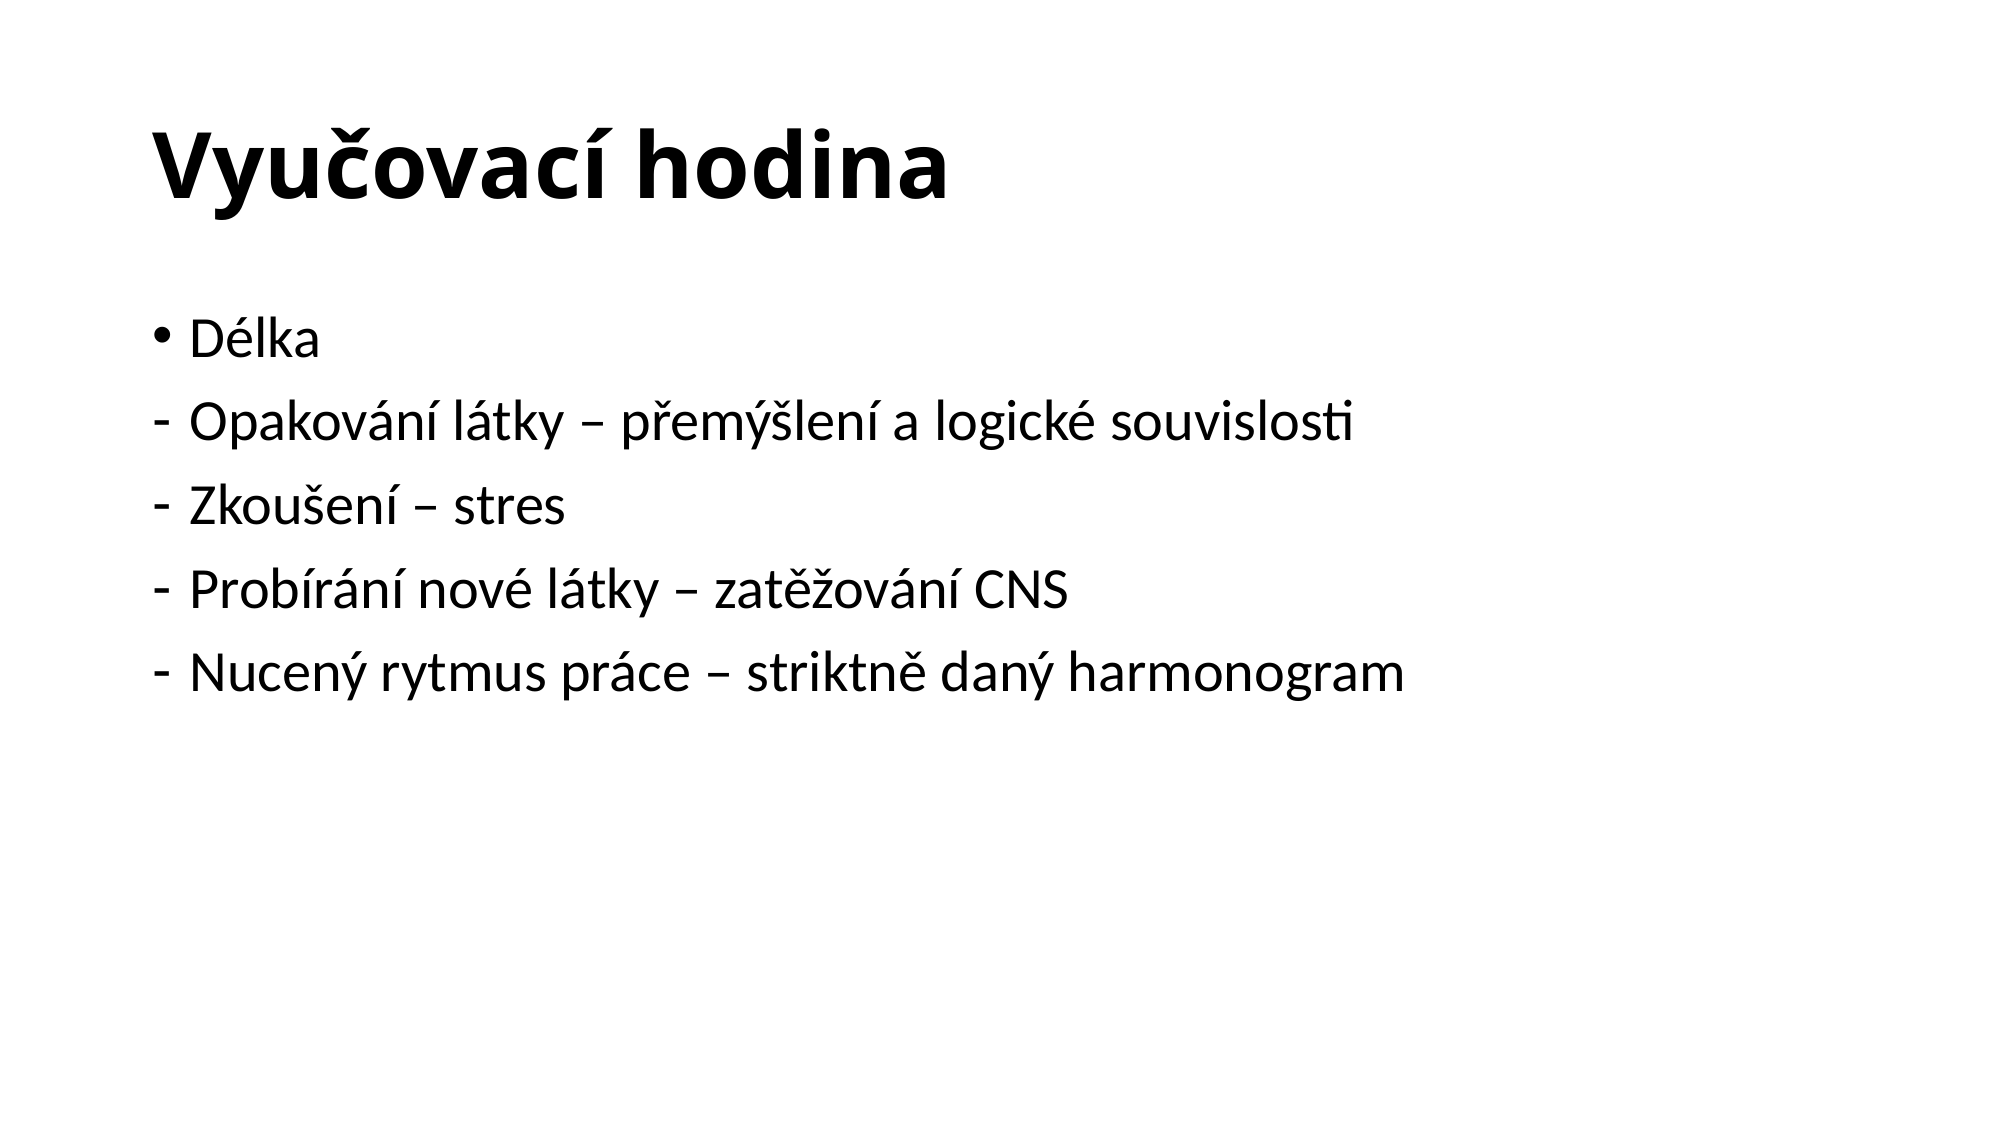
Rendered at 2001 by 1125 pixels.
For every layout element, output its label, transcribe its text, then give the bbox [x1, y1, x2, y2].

title Vyučovací hodina [137, 59, 1863, 278]
list Délka Opakování látky – přemýšlení a logické souvislosti Zkoušení – stres Probírání nové látky – zatěžování CNS Nucený rytmus práce – striktně daný harmonogram [137, 299, 1863, 1014]
